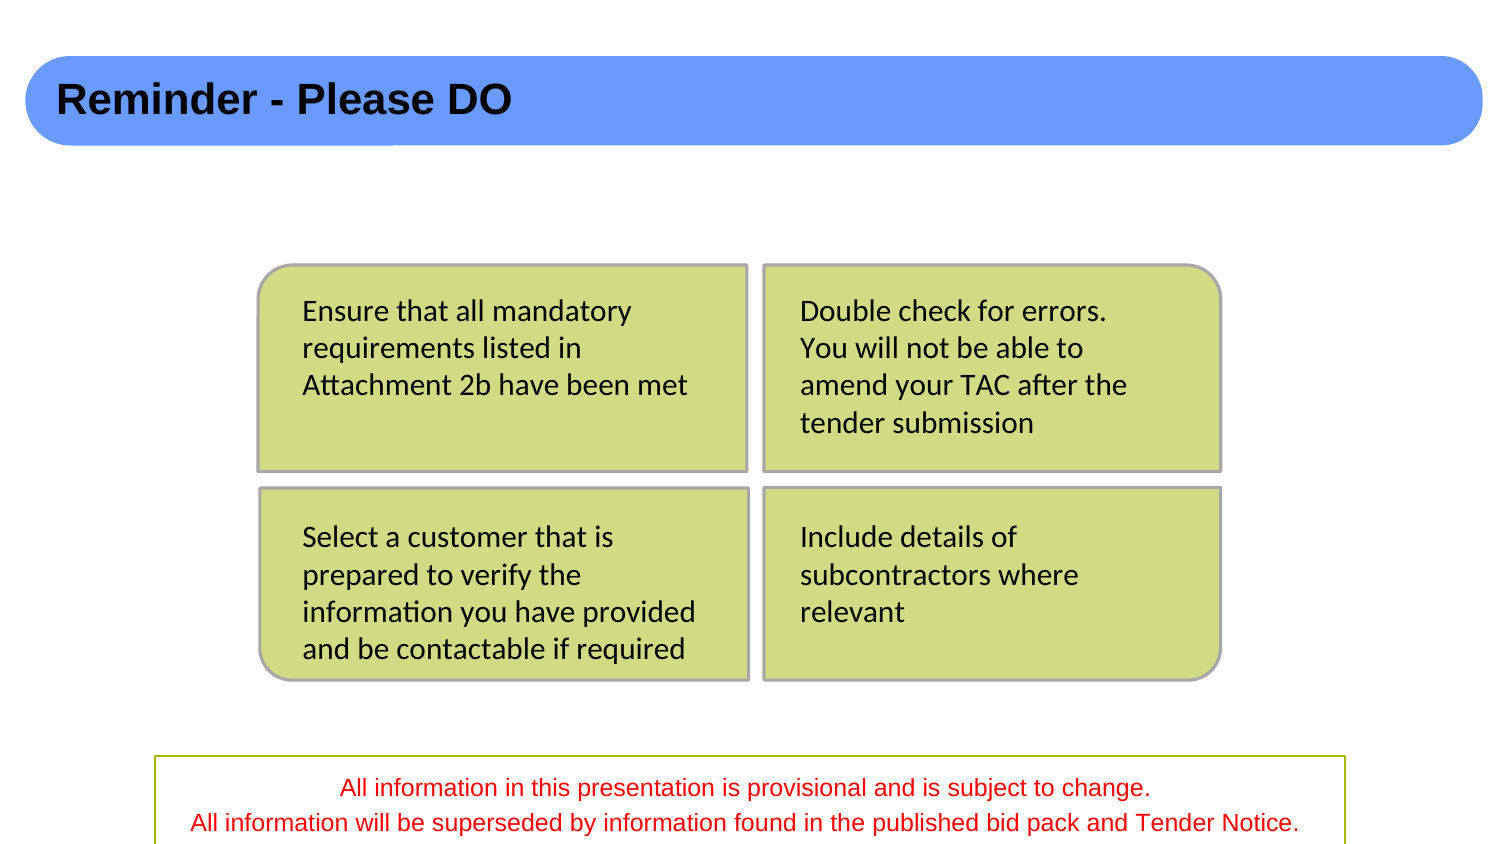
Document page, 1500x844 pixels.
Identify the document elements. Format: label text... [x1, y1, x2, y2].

text_box [258, 264, 747, 472]
text_box [763, 264, 1221, 472]
text_box Ensure that all mandatory requirements listed in Attachment 2b have been met [287, 274, 723, 399]
text_box [764, 487, 1221, 681]
text_box Double check for errors. You will not be able to amend your TAC after the tender submission [785, 274, 1161, 446]
text_box All information in this presentation is provisional and is subject to change. All information will be superseded by information found in the published bid pack and Tender Notice. [155, 755, 1346, 844]
text_box Include details of subcontractors where relevant [785, 501, 1196, 672]
title Reminder - Please DO [55, 70, 1235, 137]
text_box Select a customer that is prepared to verify the information you have provided and be contactable if required [287, 501, 744, 653]
text_box [259, 487, 749, 681]
